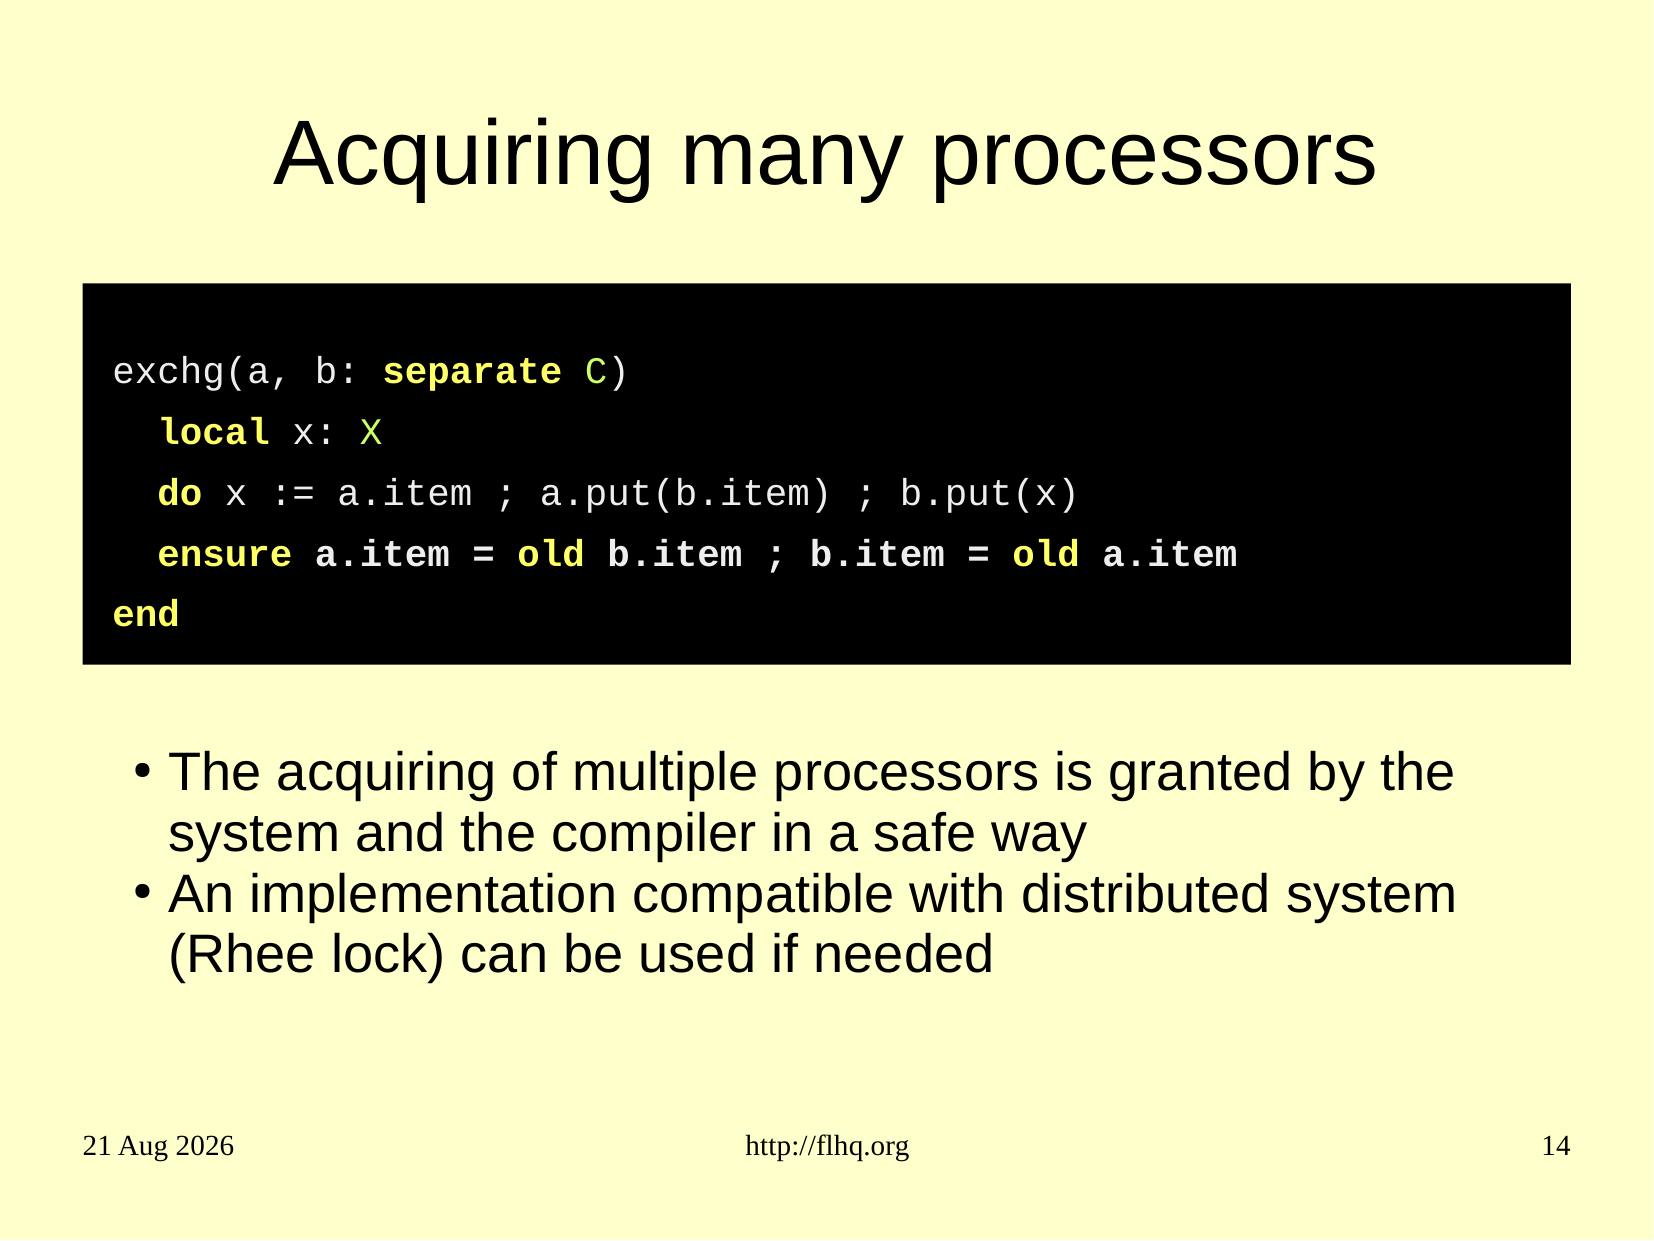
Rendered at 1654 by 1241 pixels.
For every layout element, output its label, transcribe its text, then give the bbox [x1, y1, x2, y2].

text_box exchg(a, b: separate C) local x: X do x := a.item ; a.put(b.item) ; b.put(x) ensure a.item = old b.item ; b.item = old a.item end [82, 283, 1571, 665]
title Acquiring many processors [82, 49, 1571, 257]
text_box The acquiring of multiple processors is granted by the system and the compiler in a safe way An implementation compatible with distributed system (Rhee lock) can be used if needed [118, 734, 1548, 1040]
